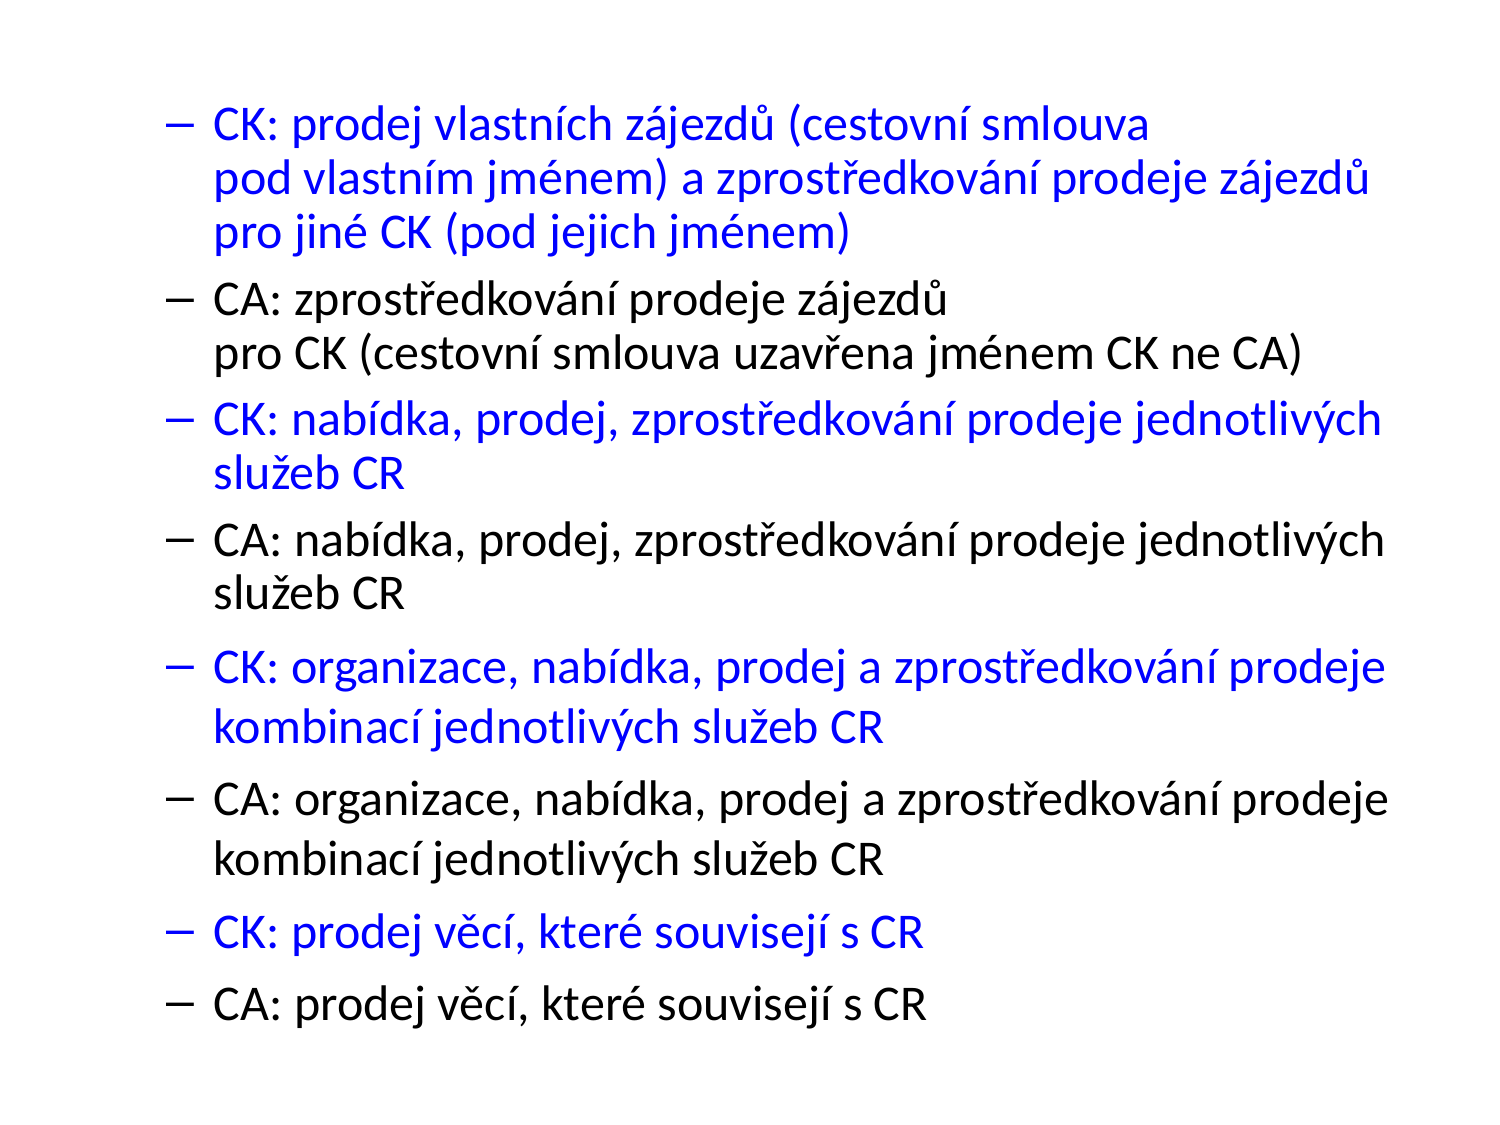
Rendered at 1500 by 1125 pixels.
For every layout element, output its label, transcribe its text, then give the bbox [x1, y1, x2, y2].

list CK: prodej vlastních zájezdů (cestovní smlouva pod vlastním jménem) a zprostředkování prodeje zájezdů pro jiné CK (pod jejich jménem) CA: zprostředkování prodeje zájezdů pro CK (cestovní smlouva uzavřena jménem CK ne CA) CK: nabídka, prodej, zprostředkování prodeje jednotlivých služeb CR CA: nabídka, prodej, zprostředkování prodeje jednotlivých služeb CR CK: organizace, nabídka, prodej a zprostředkování prodeje kombinací jednotlivých služeb CR CA: organizace, nabídka, prodej a zprostředkování prodeje kombinací jednotlivých služeb CR CK: prodej věcí, které souvisejí s CR CA: prodej věcí, které souvisejí s CR [76, 90, 1427, 1125]
